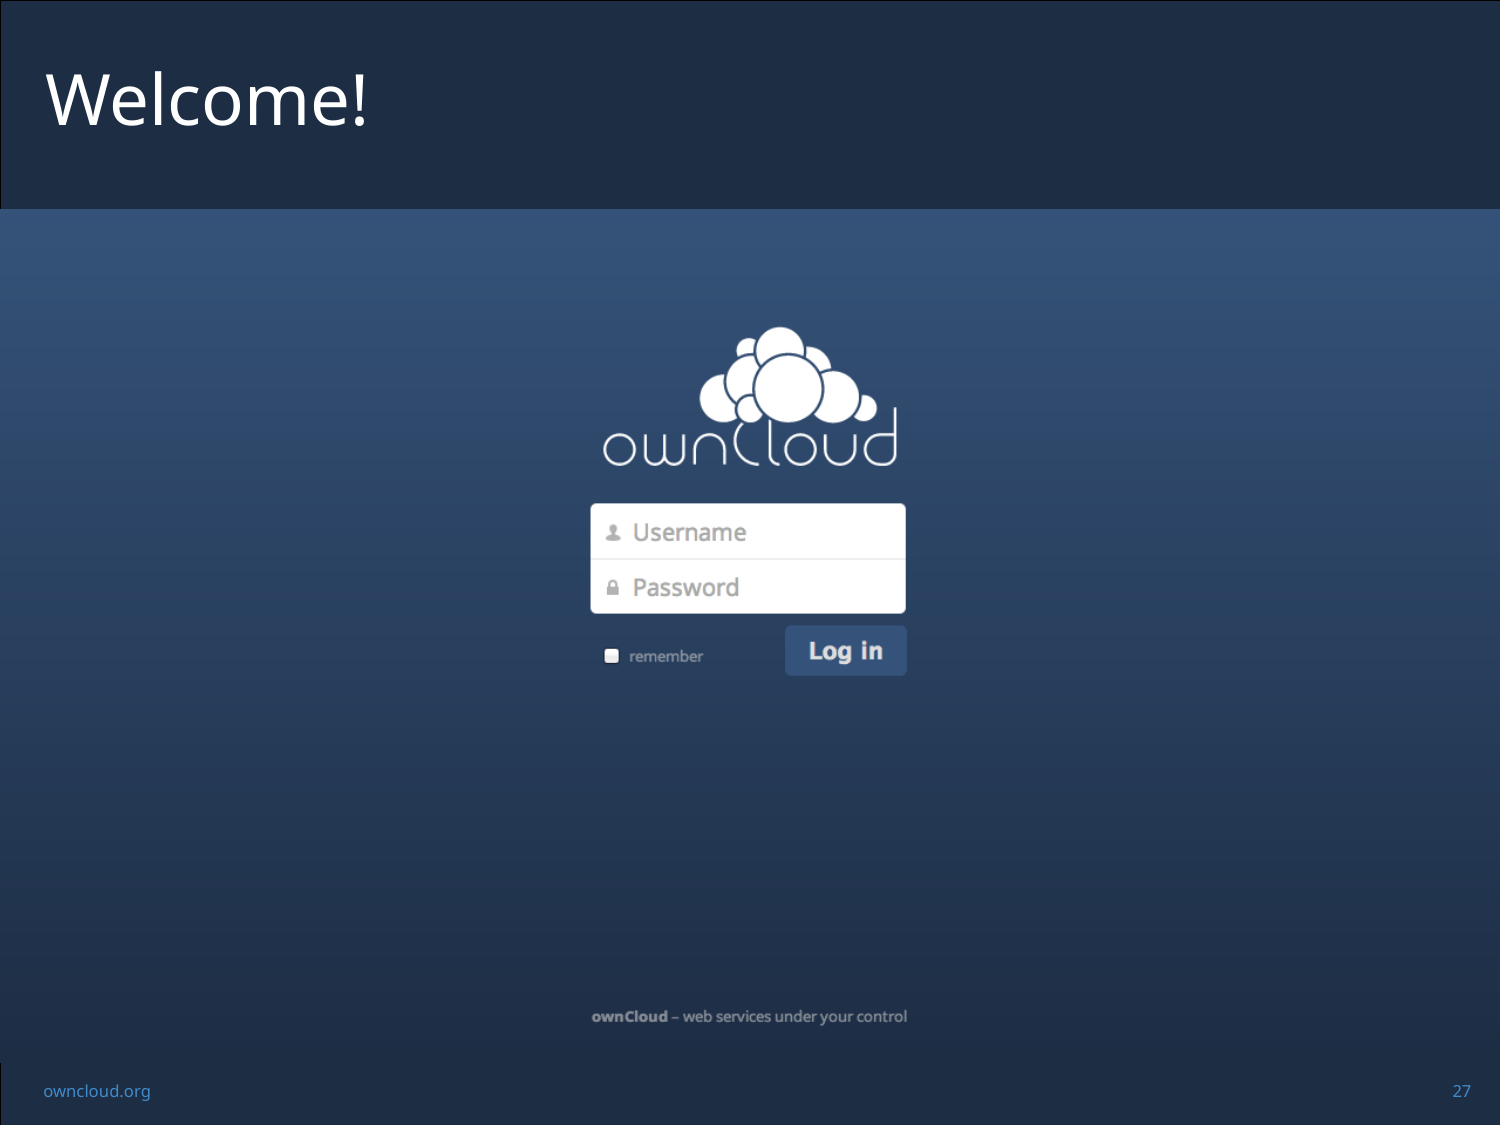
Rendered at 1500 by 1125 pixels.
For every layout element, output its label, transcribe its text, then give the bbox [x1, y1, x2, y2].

picture [0, 209, 1500, 1064]
title Welcome! [45, 3, 1396, 192]
